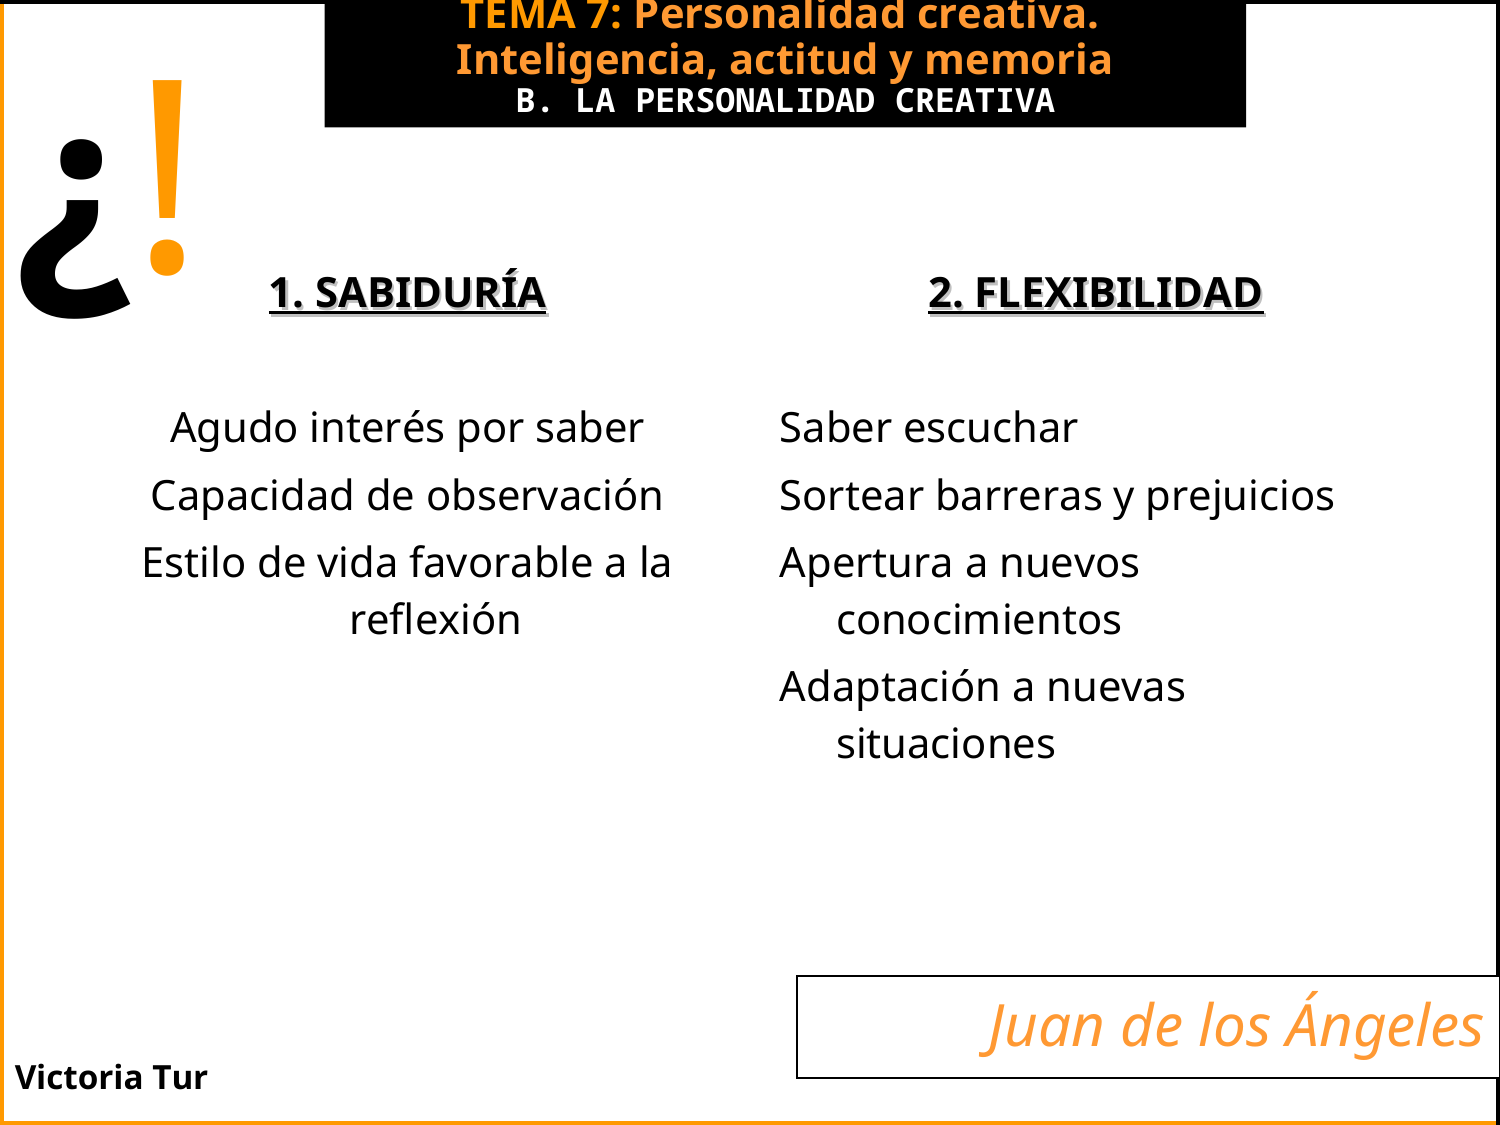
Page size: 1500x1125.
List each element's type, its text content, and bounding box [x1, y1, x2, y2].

list 2. FLEXIBILIDAD Saber escuchar Sortear barreras y prejuicios Apertura a nuevos conocimientos Adaptación a nuevas situaciones [765, 255, 1427, 998]
list 1. SABIDURÍA Agudo interés por saber Capacidad de observación Estilo de vida favorable a la reflexión [76, 255, 739, 998]
title Juan de los Ángeles [797, 976, 1500, 1078]
